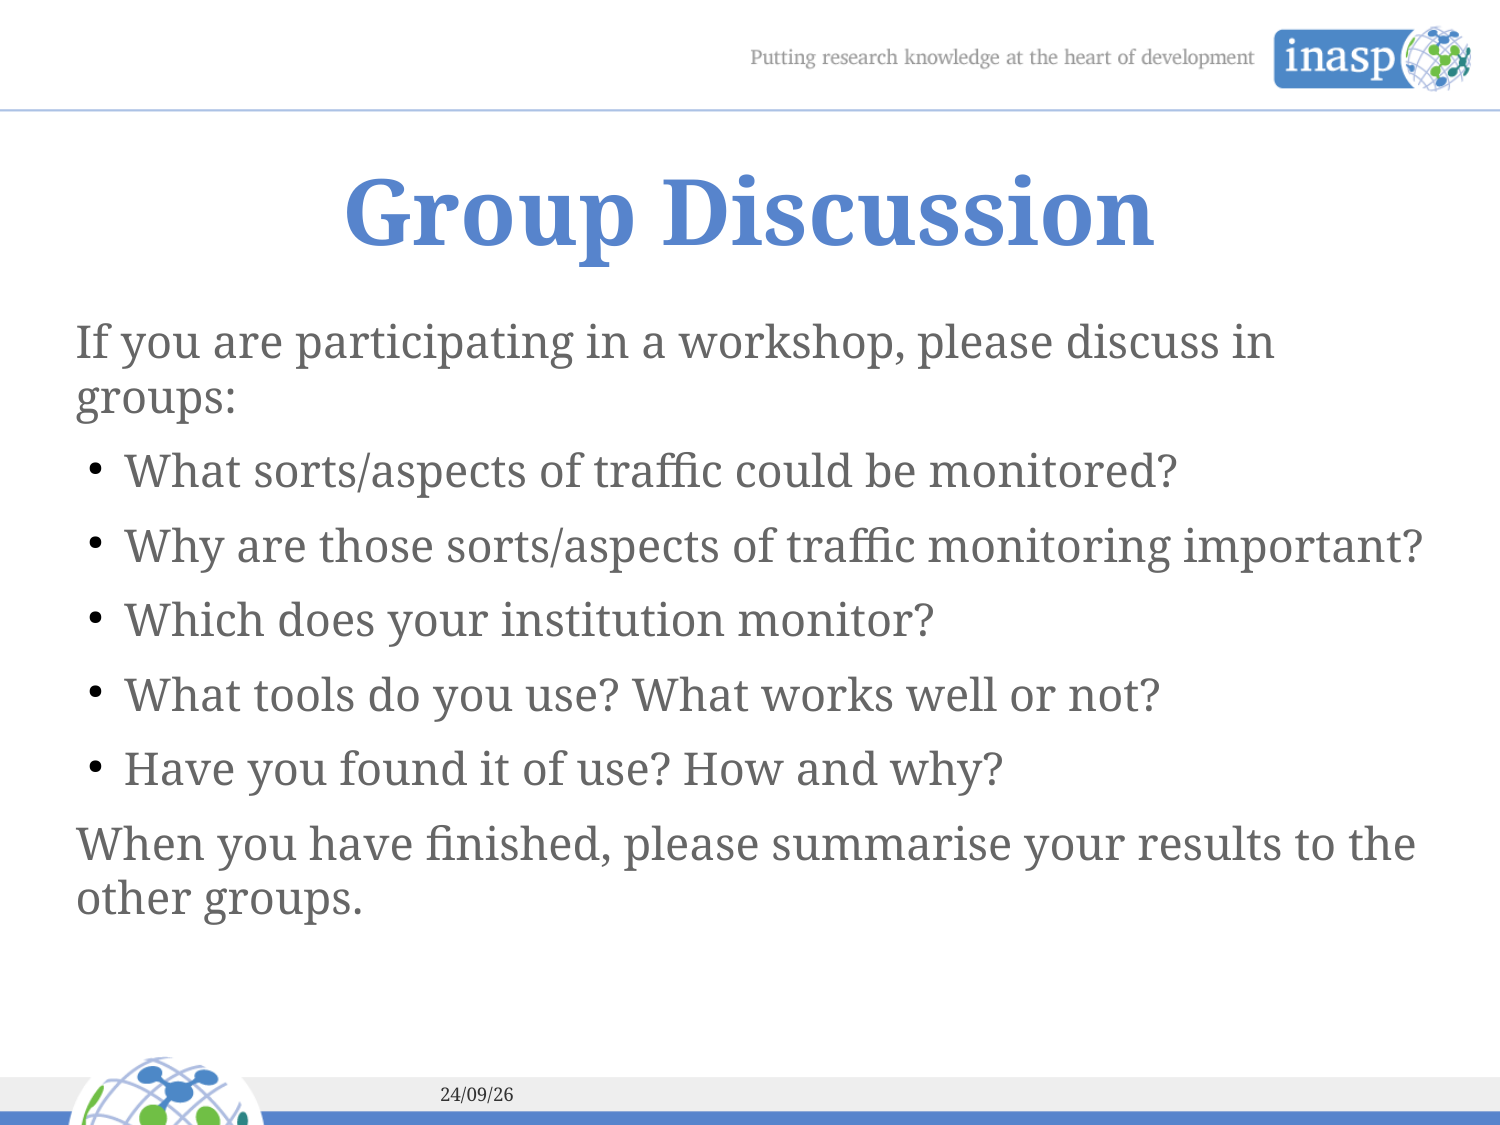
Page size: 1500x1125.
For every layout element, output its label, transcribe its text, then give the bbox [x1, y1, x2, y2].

title Group Discussion [75, 129, 1426, 313]
list If you are participating in a workshop, please discuss in groups: What sorts/aspects of traffic could be monitored? Why are those sorts/aspects of traffic monitoring important? Which does your institution monitor? What tools do you use? What works well or not? Have you found it of use? How and why? When you have finished, please summarise your results to the other groups. [75, 313, 1426, 967]
picture [0, 0, 1500, 1125]
